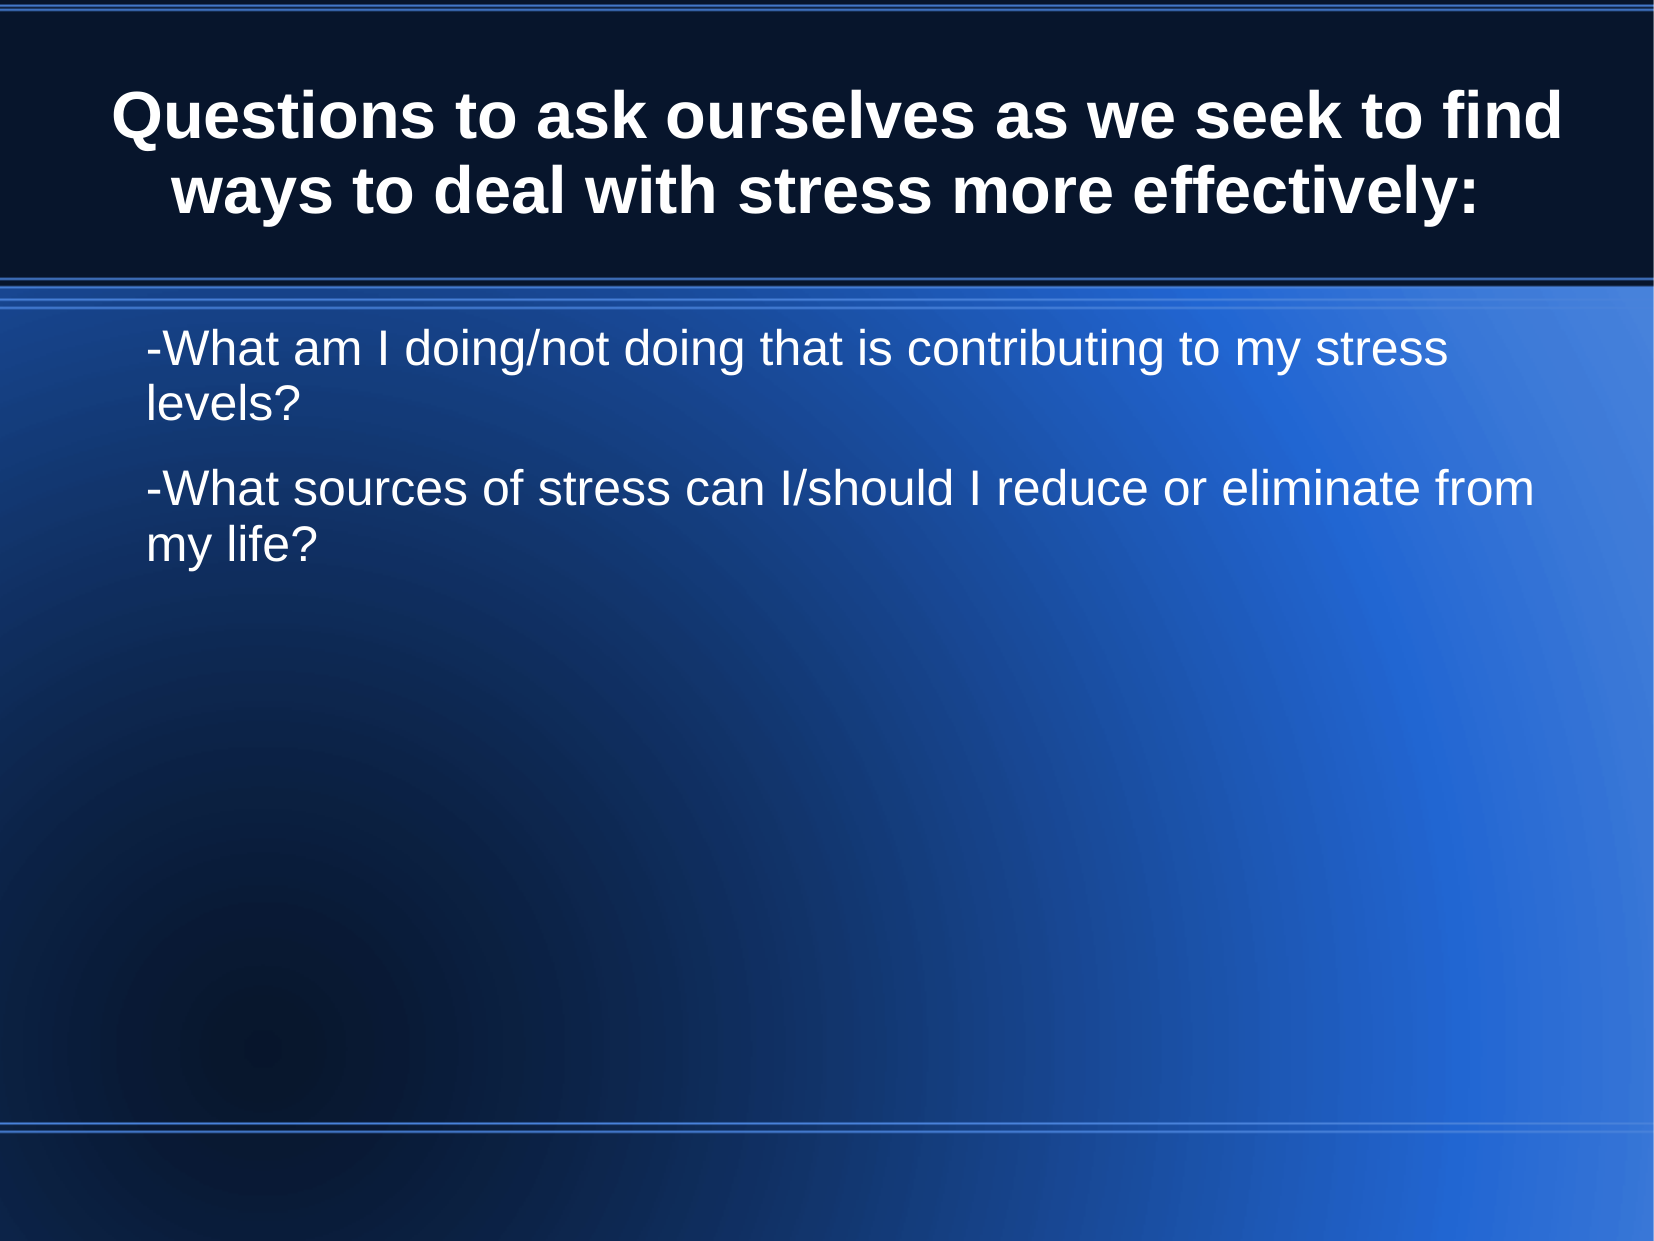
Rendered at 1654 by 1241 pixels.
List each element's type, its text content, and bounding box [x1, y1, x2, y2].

list -What am I doing/not doing that is contributing to my stress levels? -What sources of stress can I/should I reduce or eliminate from my life? [75, 319, 1564, 1022]
picture [0, 0, 1654, 1241]
title Questions to ask ourselves as we seek to find ways to deal with stress more effectively: [82, 49, 1571, 257]
